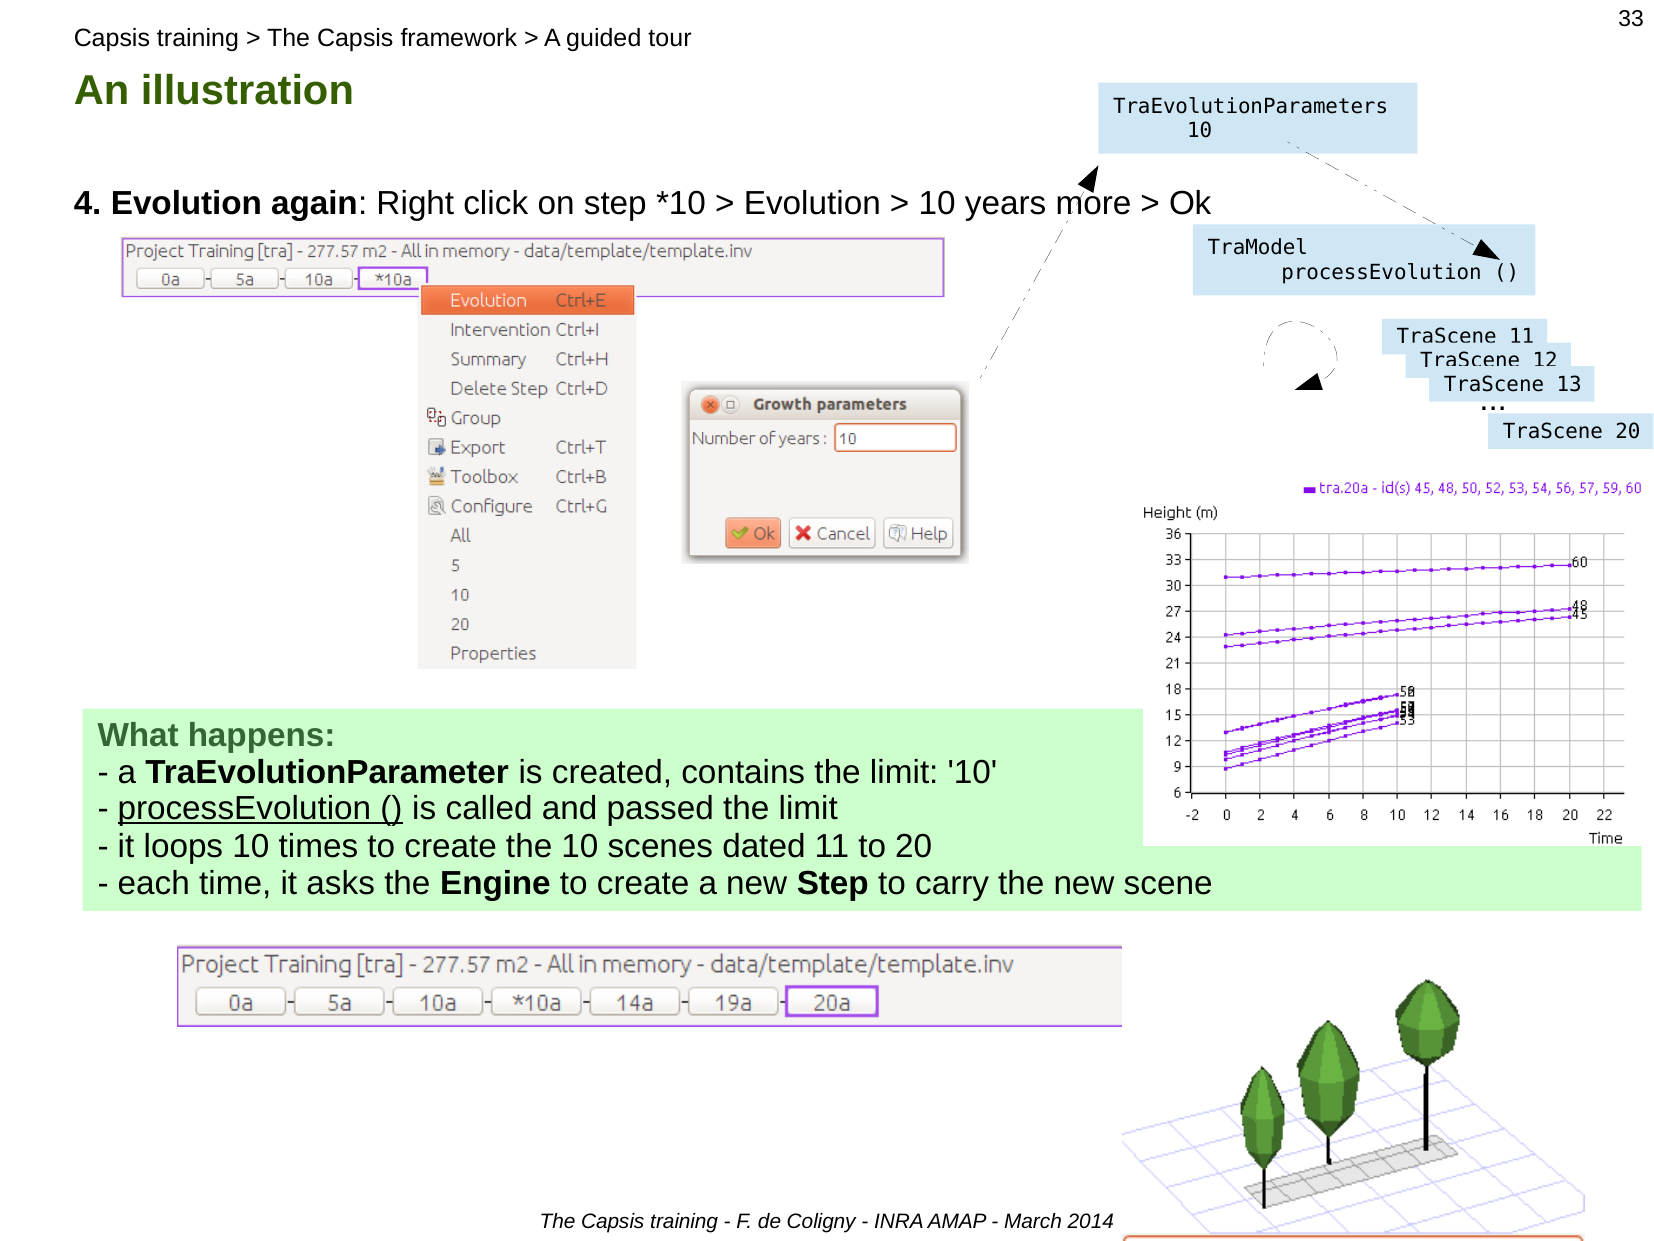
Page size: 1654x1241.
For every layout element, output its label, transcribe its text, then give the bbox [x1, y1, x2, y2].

text_box ... [1464, 372, 1536, 426]
text_box TraScene 13 [1429, 366, 1595, 402]
text_box TraScene 11 [1381, 318, 1548, 355]
picture [120, 236, 969, 669]
text_box TraScene 12 [1405, 342, 1571, 378]
text_box TraEvolutionParameters 10 [1098, 82, 1418, 154]
picture [177, 944, 1585, 1201]
picture [1143, 472, 1642, 846]
text_box Capsis training > The Capsis framework > A guided tour [59, 16, 1004, 59]
text_box What happens: - a TraEvolutionParameter is created, contains the limit: '10' - processEvolution () is called and passed the limit - it loops 10 times to create the 10 scenes dated 11 to 20 - each time, it asks the Engine to create a new Step to carry the new scene [82, 708, 1642, 911]
text_box TraScene 20 [1488, 413, 1654, 449]
text_box An illustration [59, 59, 1016, 121]
text_box The Capsis training - F. de Coligny - INRA AMAP - March 2014 [0, 1201, 1654, 1241]
text_box 4. Evolution again: Right click on step *10 > Evolution > 10 years more > Ok [59, 177, 1359, 230]
text_box TraModel processEvolution () [1192, 224, 1536, 296]
